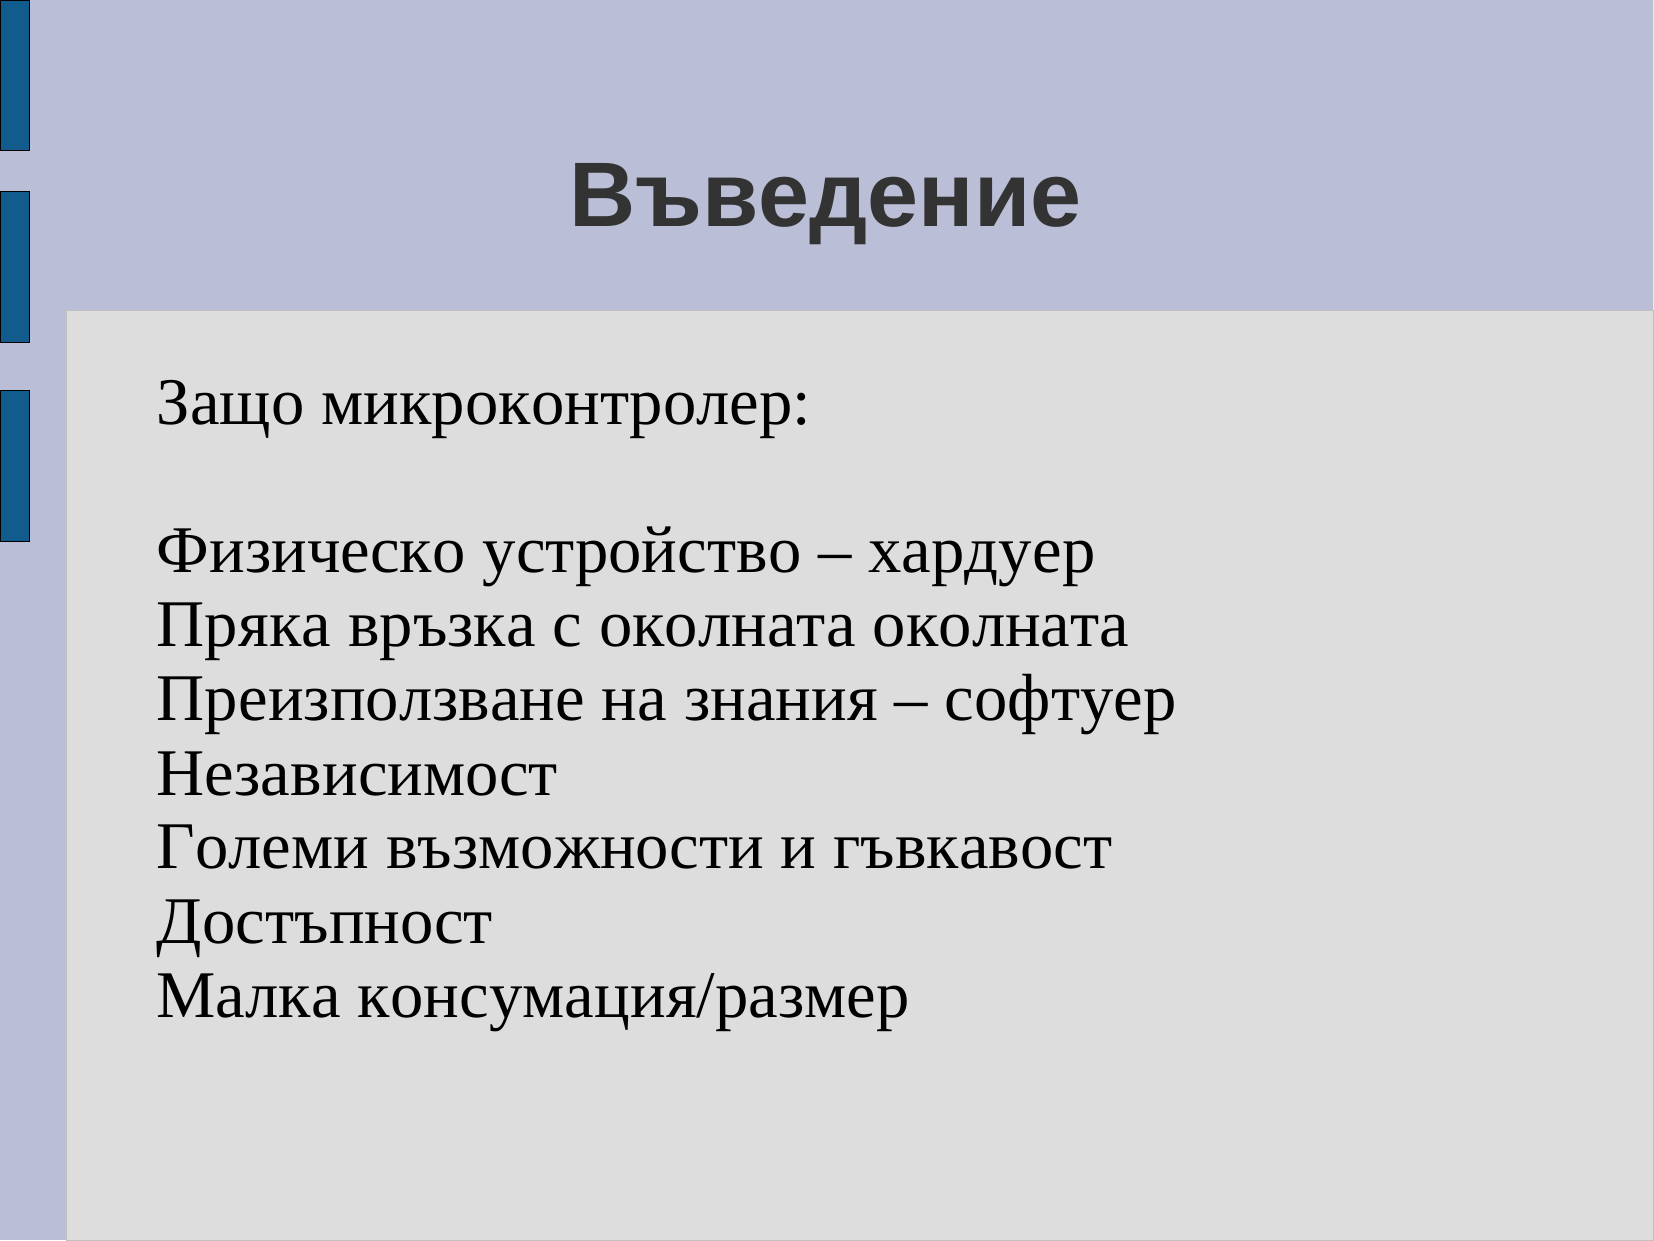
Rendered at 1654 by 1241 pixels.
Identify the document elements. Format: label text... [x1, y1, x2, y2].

title Въведение [121, 91, 1534, 299]
subtitle Защо микроконтролер: Физическо устройство – хардуер Пряка връзка с околната околната Преизползване на знания – софтуер Независимост Големи възможности и гъвкавост Достъпност Малка консумация/размер [121, 344, 1534, 1127]
